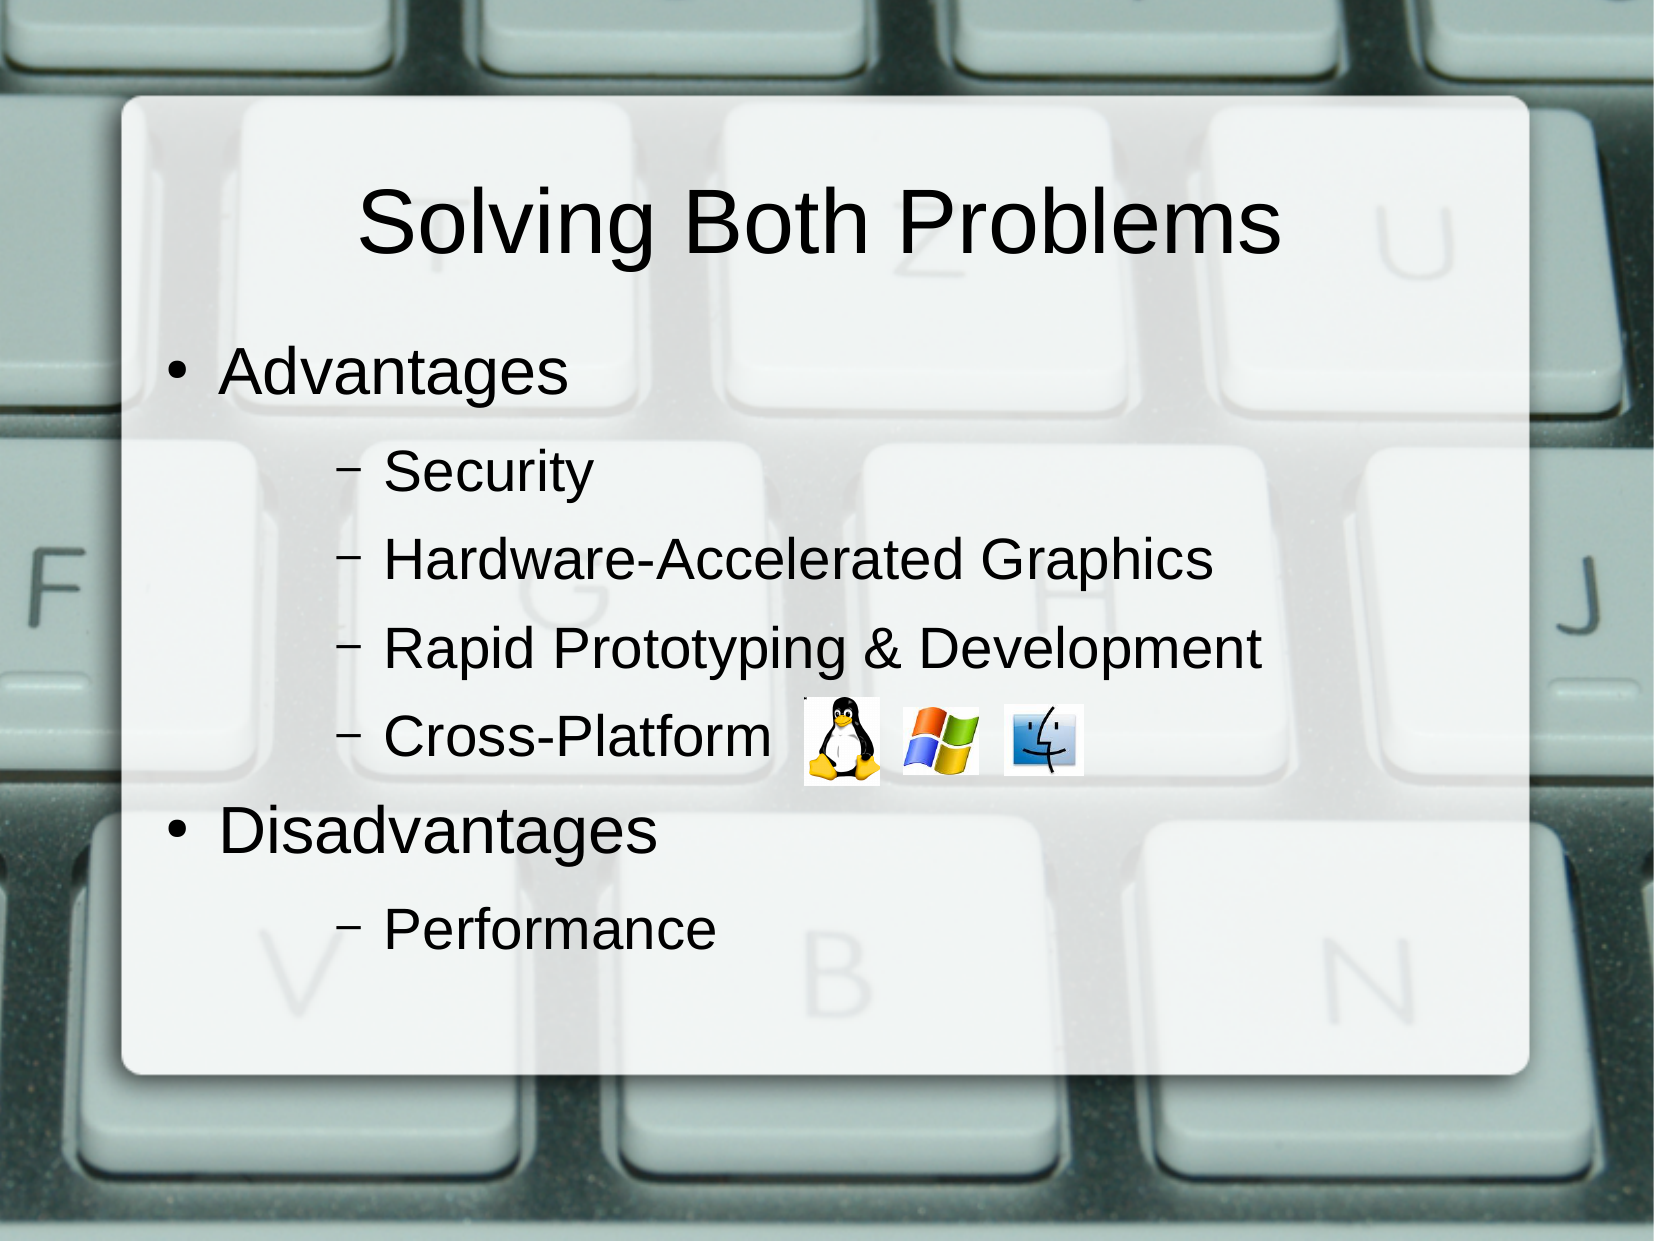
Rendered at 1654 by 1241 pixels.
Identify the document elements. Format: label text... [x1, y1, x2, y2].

picture [0, 0, 1654, 1241]
list Advantages Security Hardware-Accelerated Graphics Rapid Prototyping & Development Cross-Platform Disadvantages Performance [147, 334, 1506, 1226]
title Solving Both Problems [135, 117, 1506, 325]
